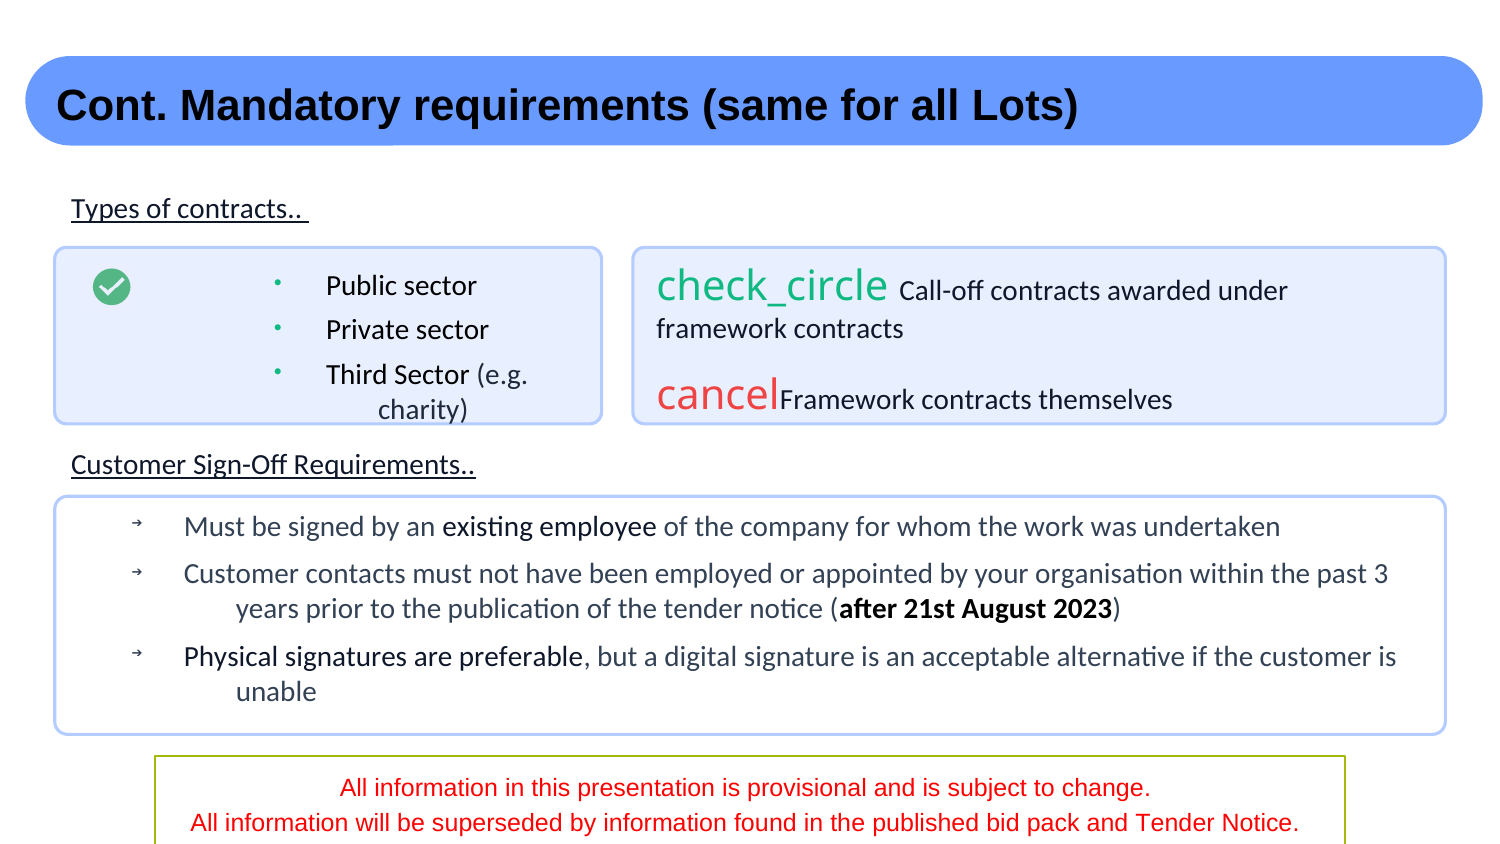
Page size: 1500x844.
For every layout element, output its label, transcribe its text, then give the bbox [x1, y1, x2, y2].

text_box [632, 247, 1446, 424]
text_box [54, 247, 602, 424]
text_box [25, 56, 1483, 146]
title Cont. Mandatory requirements (same for all Lots) [55, 70, 1235, 137]
text_box Public sector Private sector Third Sector (e.g. charity) [78, 266, 579, 413]
text_box Types of contracts.. [55, 174, 549, 241]
text_box Must be signed by an existing employee of the company for whom the work was undertaken Customer contacts must not have been employed or appointed by your organisation within the past 3 years prior to the publication of the tender notice (after 21st August 2023) Physical signatures are preferable, but a digital signature is an acceptable alternative if the customer is unable [85, 507, 1415, 719]
text_box check_circle Call-off contracts awarded under framework contracts cancelFramework contracts themselves [656, 259, 1422, 413]
text_box All information in this presentation is provisional and is subject to change. All information will be superseded by information found in the published bid pack and Tender Notice. [155, 755, 1346, 844]
text_box [54, 496, 1446, 735]
text_box Customer Sign-Off Requirements.. [55, 430, 549, 497]
picture [79, 261, 138, 316]
